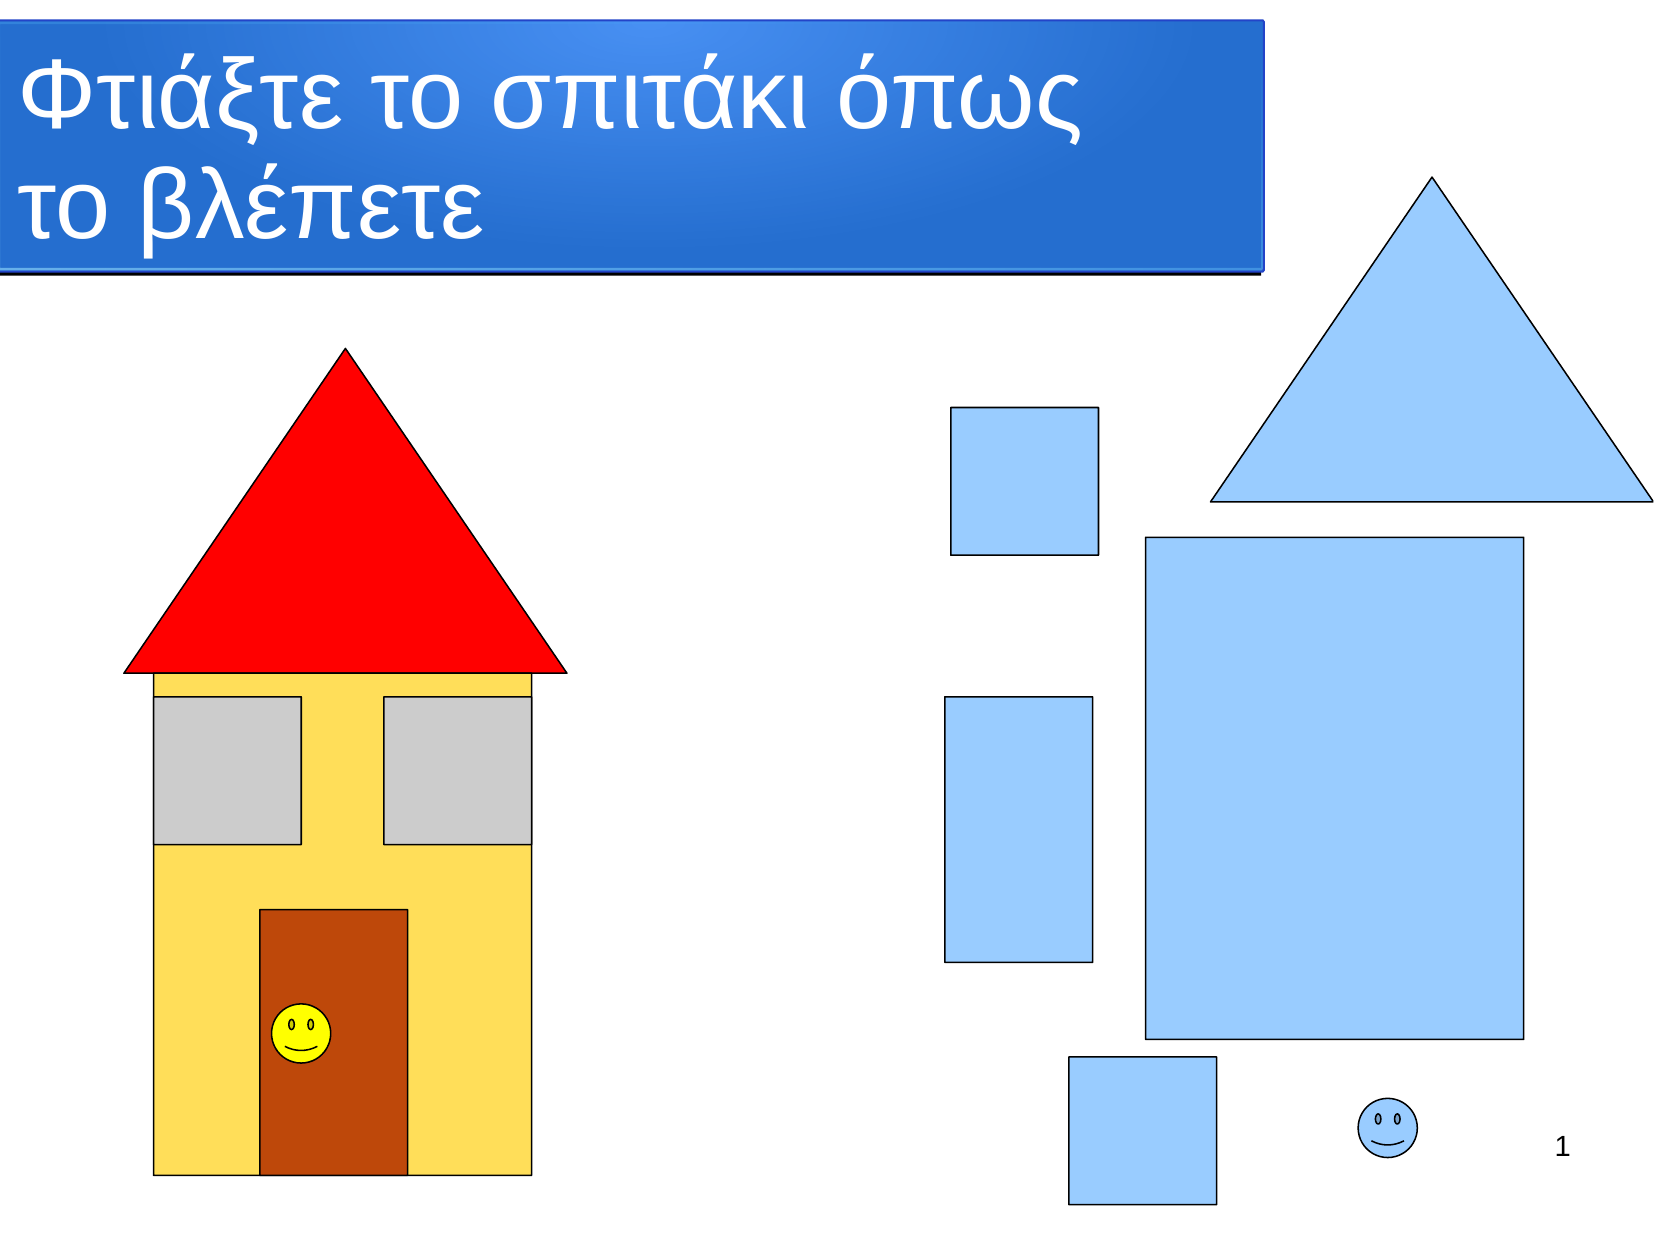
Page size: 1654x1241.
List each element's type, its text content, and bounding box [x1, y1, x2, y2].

title Φτιάξτε το σπιτάκι όπως το βλέπετε [17, 38, 1170, 261]
text_box [1145, 537, 1524, 1040]
text_box [950, 407, 1099, 556]
text_box [123, 348, 567, 1176]
text_box [944, 696, 1093, 963]
text_box [1210, 177, 1654, 502]
text_box [1358, 1098, 1418, 1158]
text_box [1068, 1056, 1217, 1205]
